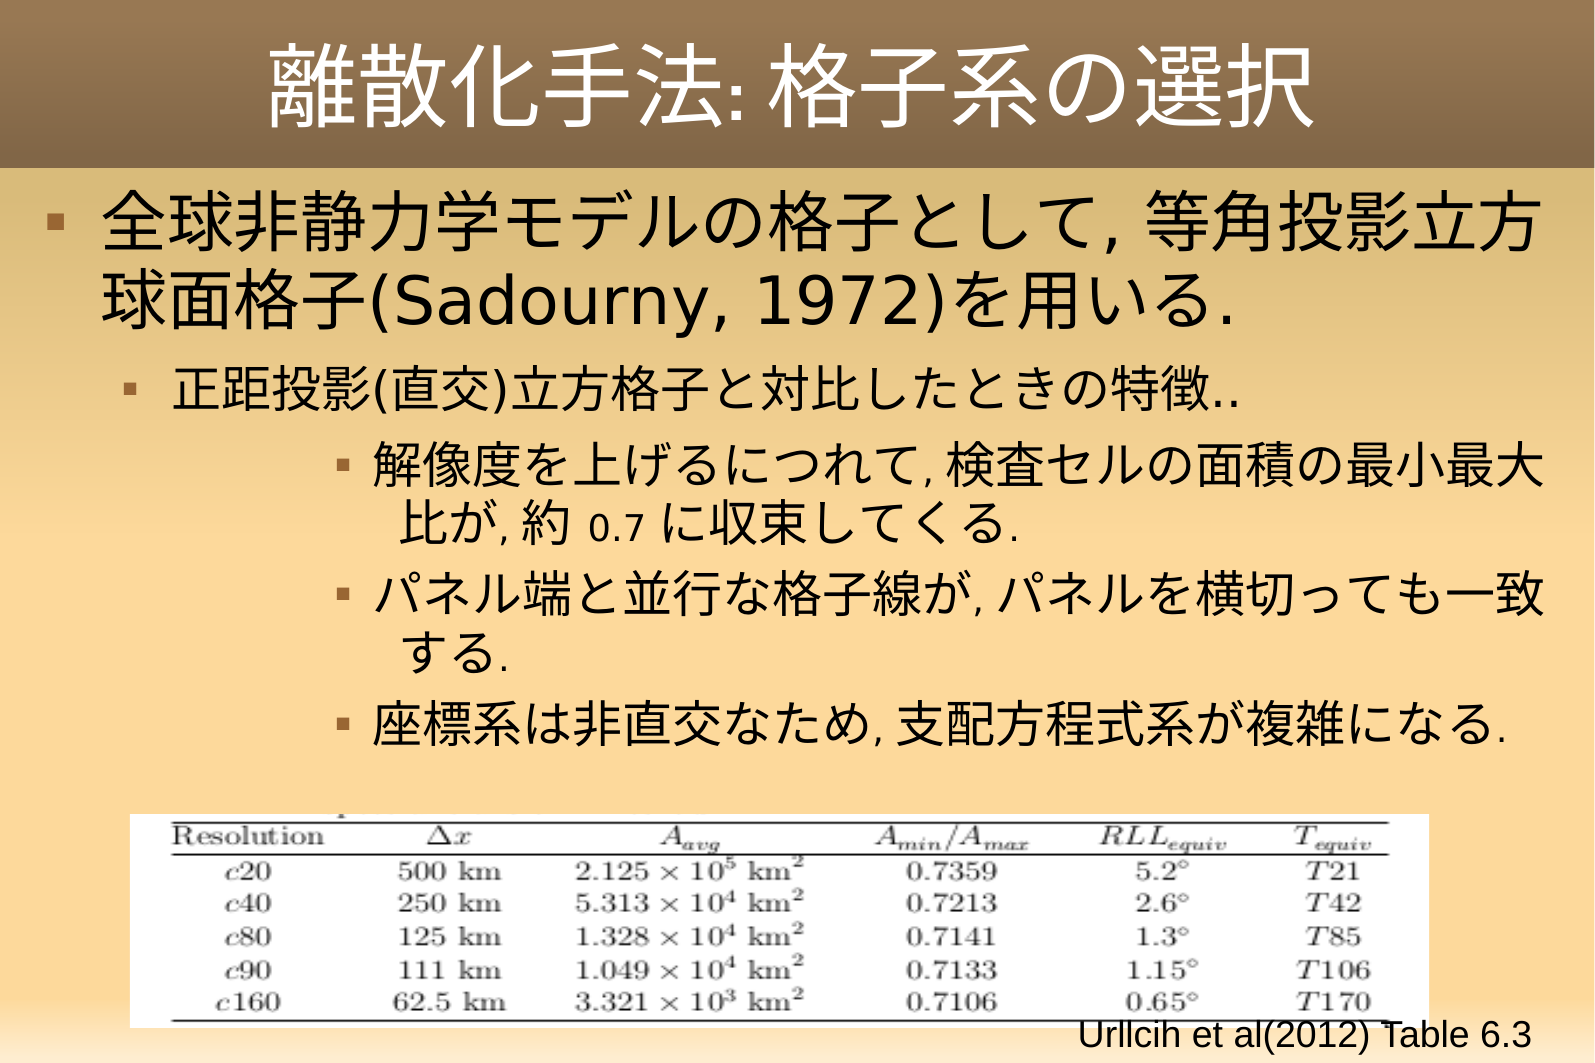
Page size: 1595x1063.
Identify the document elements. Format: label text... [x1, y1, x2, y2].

text_box Urllcih et al(2012) Table 6.3 [1062, 1006, 1595, 1063]
title 離散化手法: 格子系の選択 [74, 0, 1510, 178]
list 全球非静力学モデルの格子として, 等角投影立方球面格子(Sadourny, 1972)を用いる. 正距投影(直交)立方格子と対比したときの特徴.. 解像度を上げるにつれて, 検査セルの面積の最小最大比が, 約 0.7 に収束してくる. パネル端と並行な格子線が, パネルを横切っても一致する. 座標系は非直交なため, 支配方程式系が複雑になる. [29, 184, 1565, 886]
picture [0, 0, 1595, 1063]
